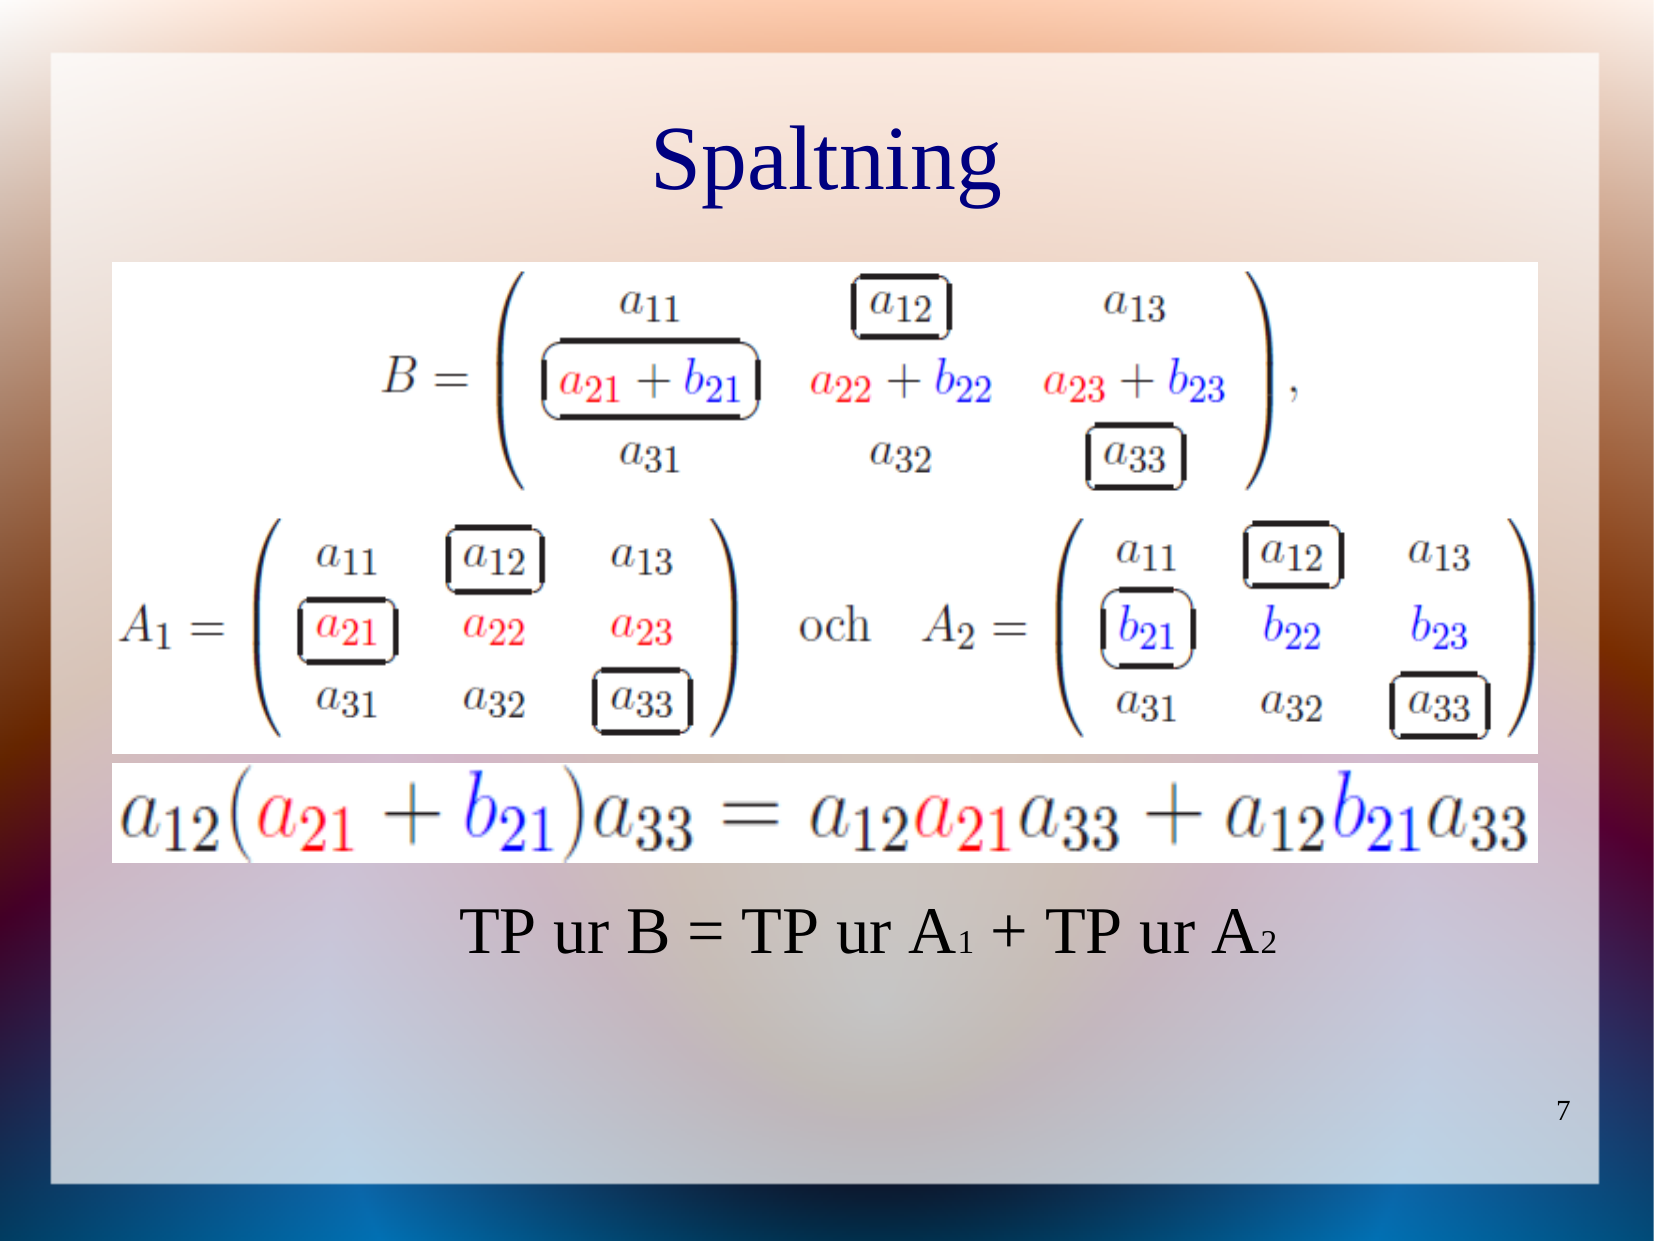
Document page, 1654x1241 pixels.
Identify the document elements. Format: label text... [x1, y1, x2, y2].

title Spaltning [82, 55, 1571, 263]
picture [0, 0, 1654, 1241]
subtitle TP ur B = TP ur A1 + TP ur A2 [124, 300, 1613, 1119]
